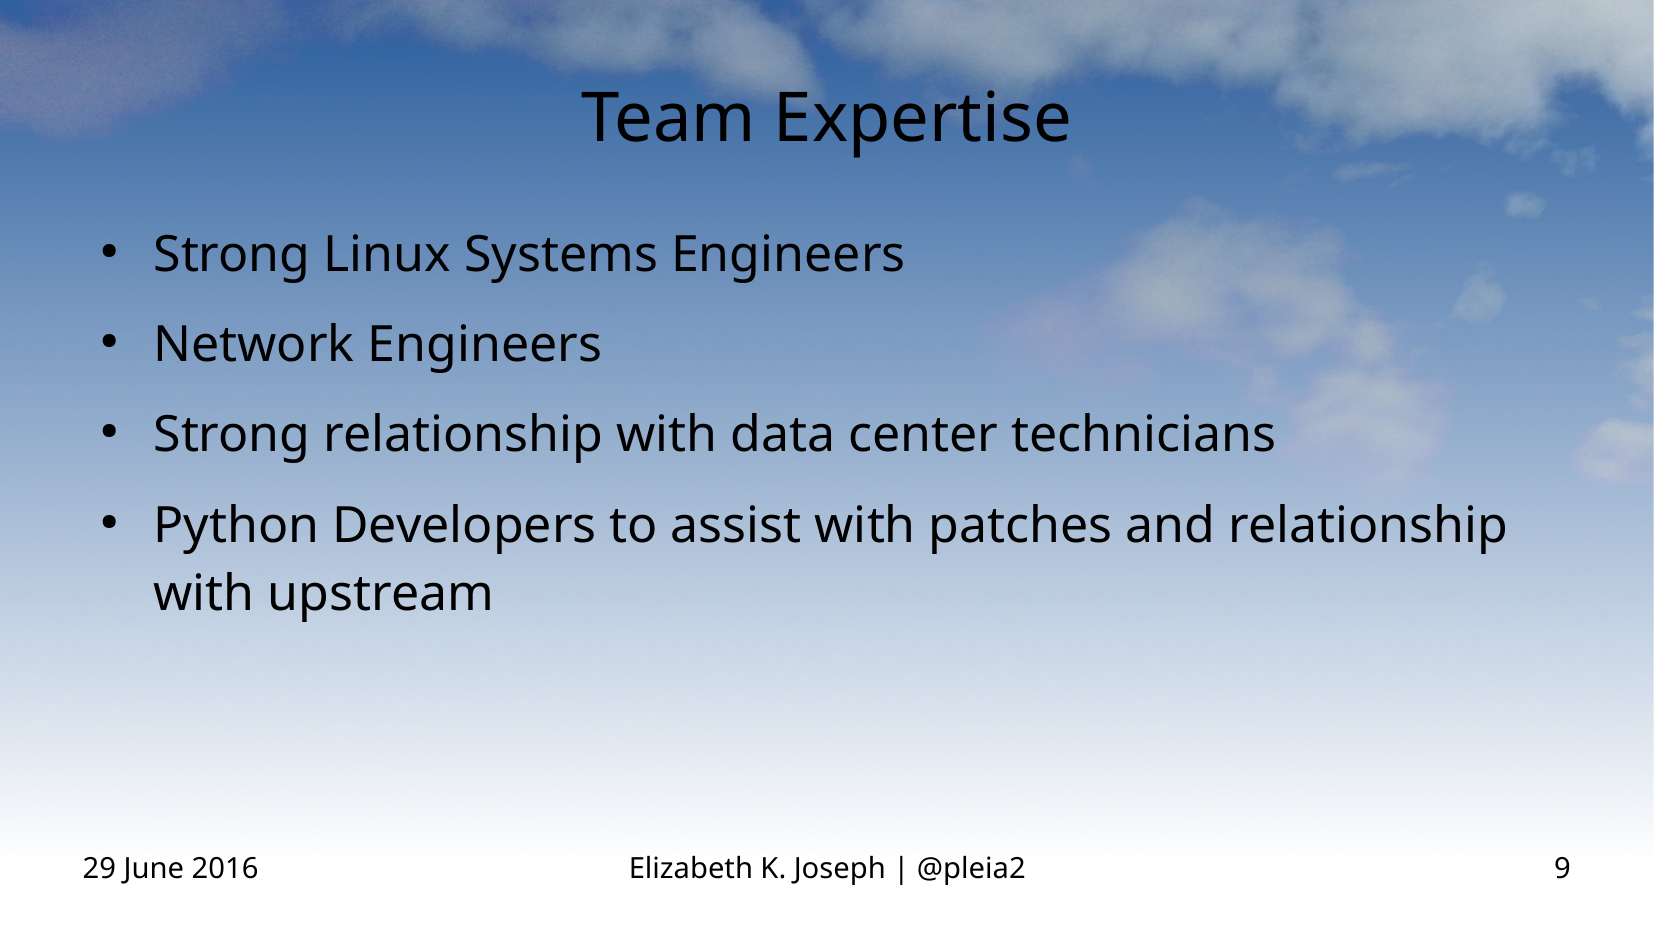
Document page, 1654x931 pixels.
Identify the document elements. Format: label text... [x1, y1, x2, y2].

list Strong Linux Systems Engineers Network Engineers Strong relationship with data center technicians Python Developers to assist with patches and relationship with upstream [82, 217, 1571, 758]
title Team Expertise [82, 37, 1571, 193]
picture [0, 0, 1654, 931]
